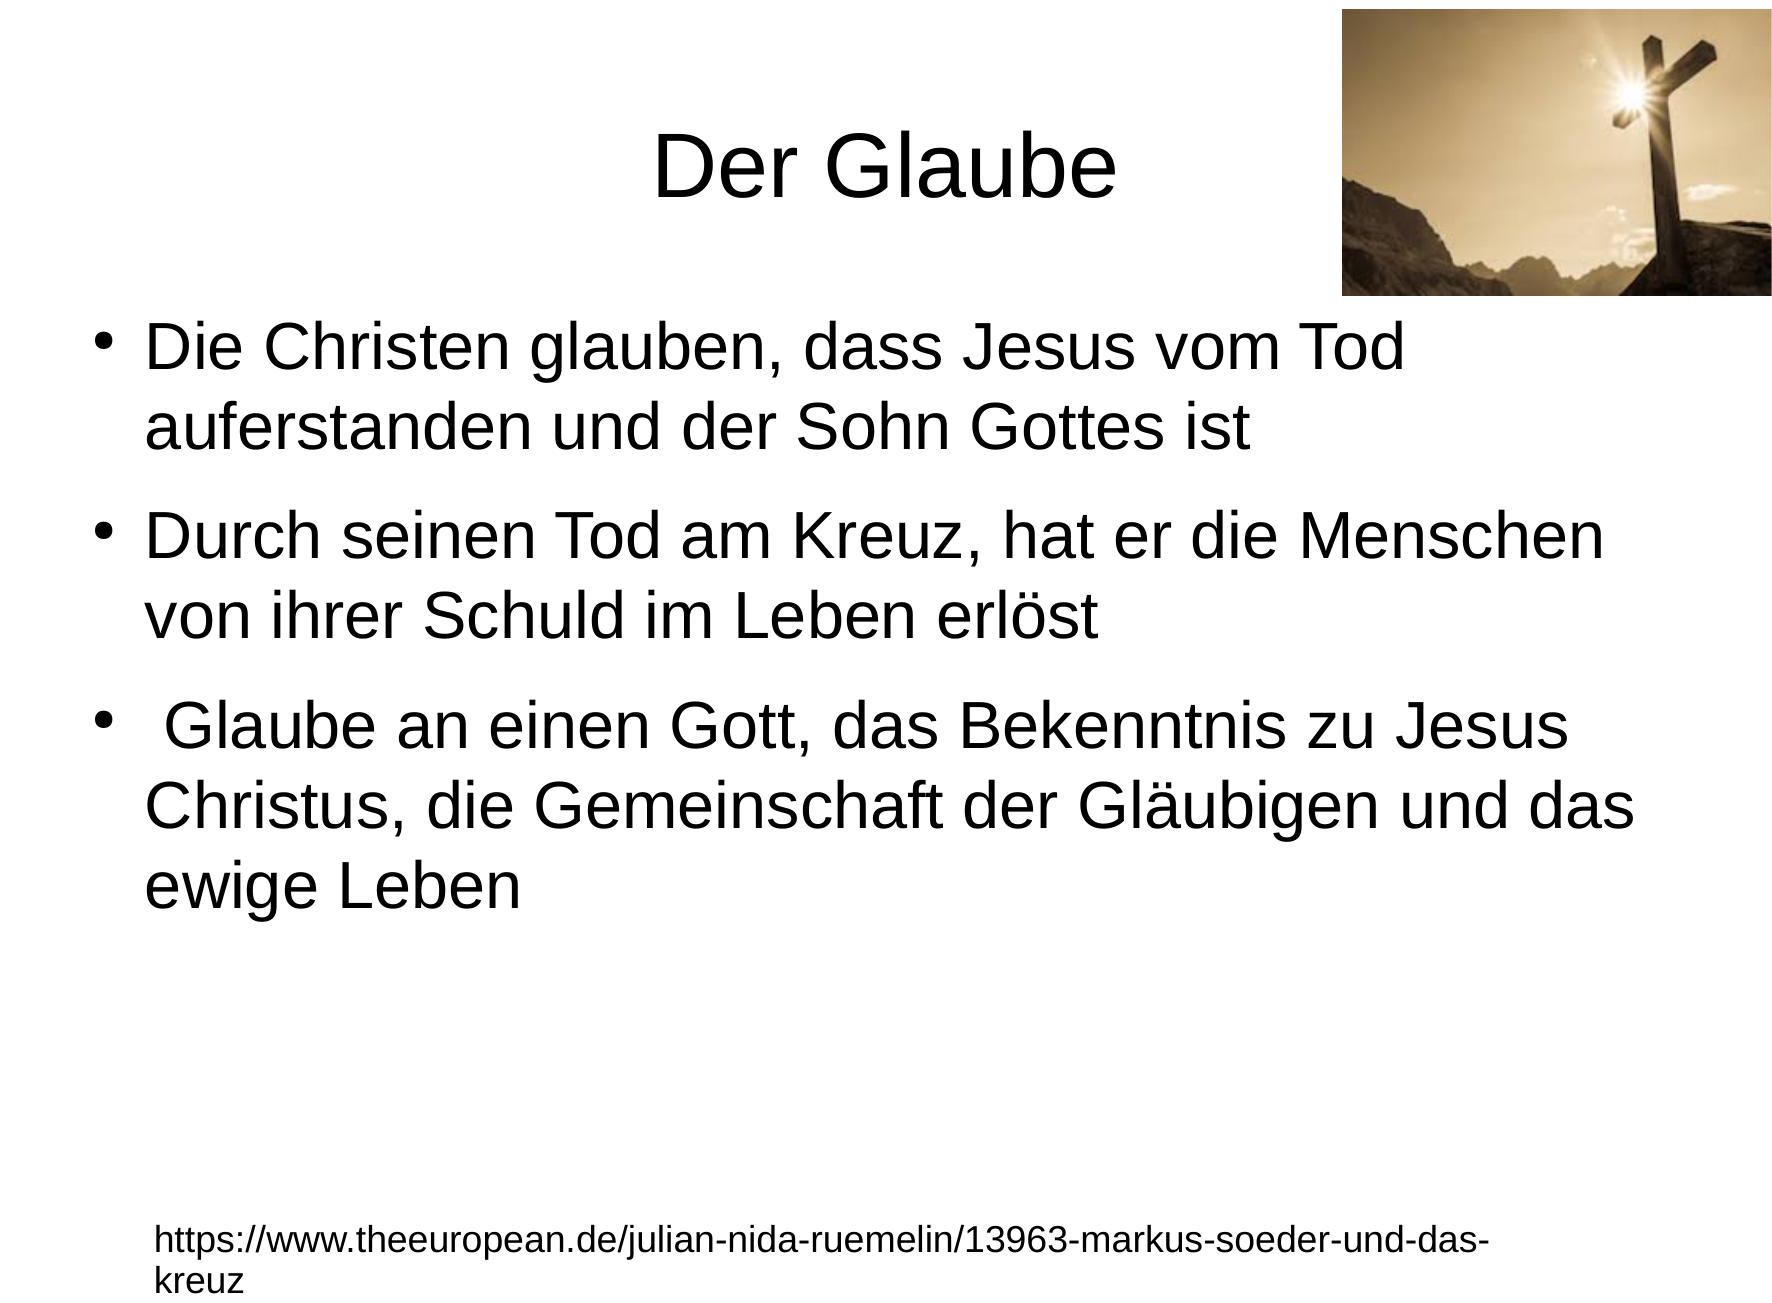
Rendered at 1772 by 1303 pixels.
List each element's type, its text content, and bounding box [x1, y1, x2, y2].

picture [1342, 9, 1772, 296]
list Die Christen glauben, dass Jesus vom Tod auferstanden und der Sohn Gottes ist Durch seinen Tod am Kreuz, hat er die Menschen von ihrer Schuld im Leben erlöst Glaube an einen Gott, das Bekenntnis zu Jesus Christus, die Gemeinschaft der Gläubigen und das ewige Leben [59, 295, 1654, 1155]
title Der Glaube [88, 52, 1342, 270]
text_box https://www.theeuropean.de/julian-nida-ruemelin/13963-markus-soeder-und-das-kreuz [139, 1210, 1595, 1268]
